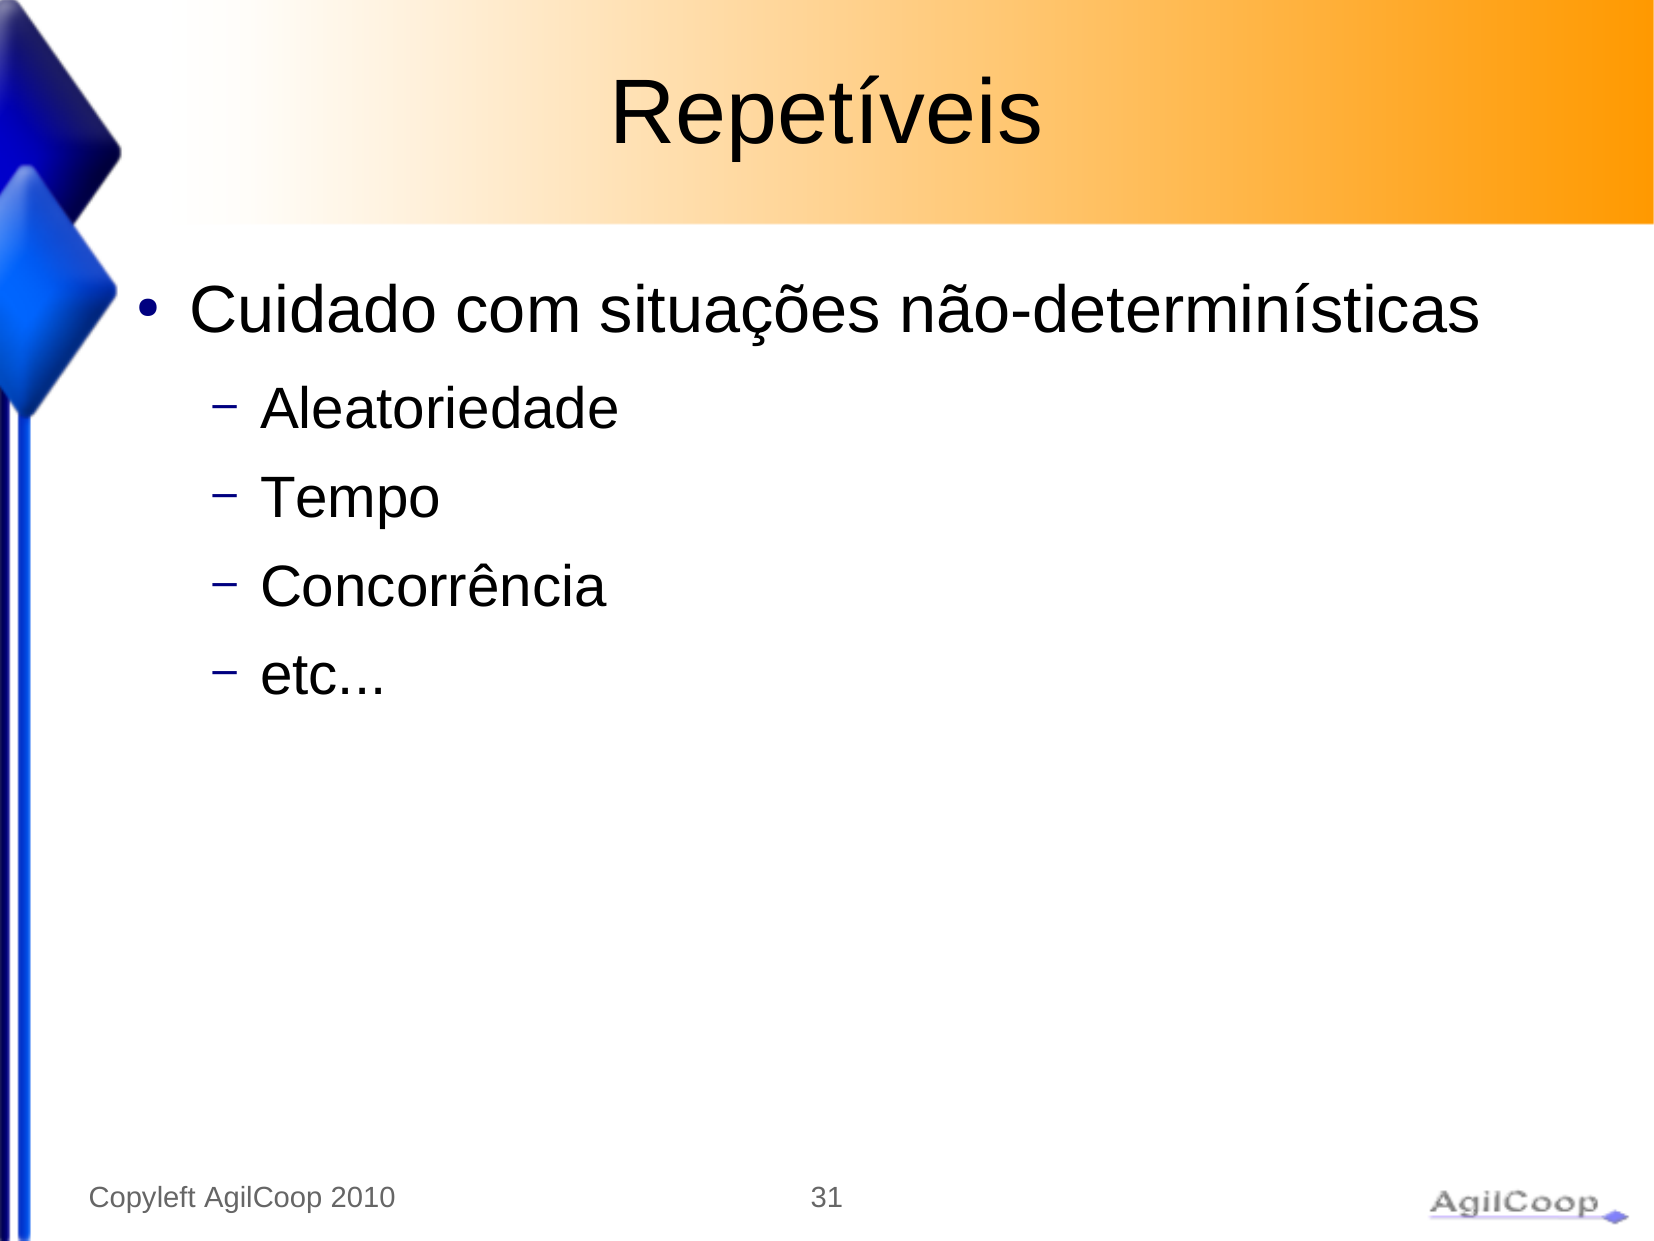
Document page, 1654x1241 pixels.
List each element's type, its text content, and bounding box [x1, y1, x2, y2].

title Repetíveis [82, 8, 1571, 216]
list Cuidado com situações não-determinísticas Aleatoriedade Tempo Concorrência etc... [118, 271, 1607, 1108]
picture [0, 0, 1654, 1241]
